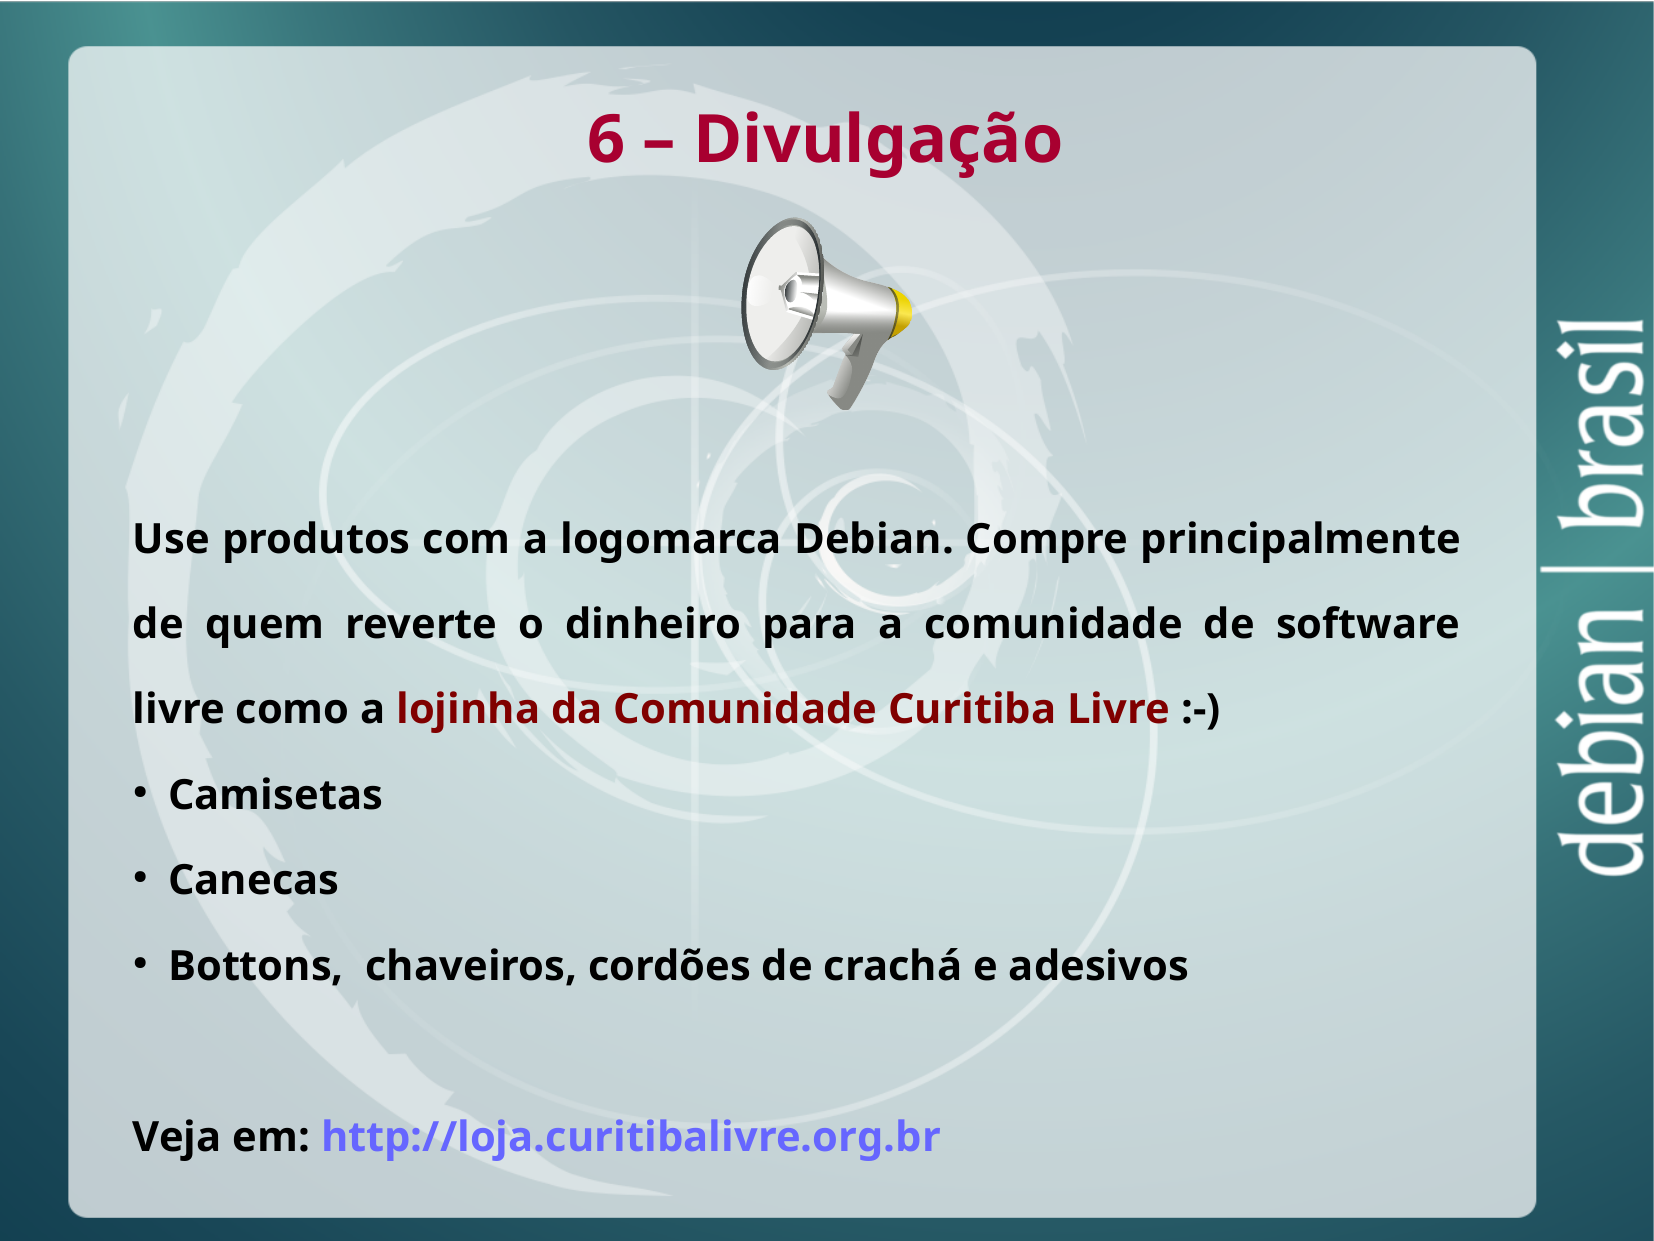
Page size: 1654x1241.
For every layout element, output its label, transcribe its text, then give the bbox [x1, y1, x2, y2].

text_box 6 – Divulgação [572, 83, 1081, 225]
picture [0, 0, 1654, 1241]
text_box Use produtos com a logomarca Debian. Compre principalmente de quem reverte o dinheiro para a comunidade de software livre como a lojinha da Comunidade Curitiba Livre :-) Camisetas Canecas Bottons, chaveiros, cordões de crachá e adesivos Veja em: http://loja.curitibalivre.org.br [118, 472, 1477, 1241]
